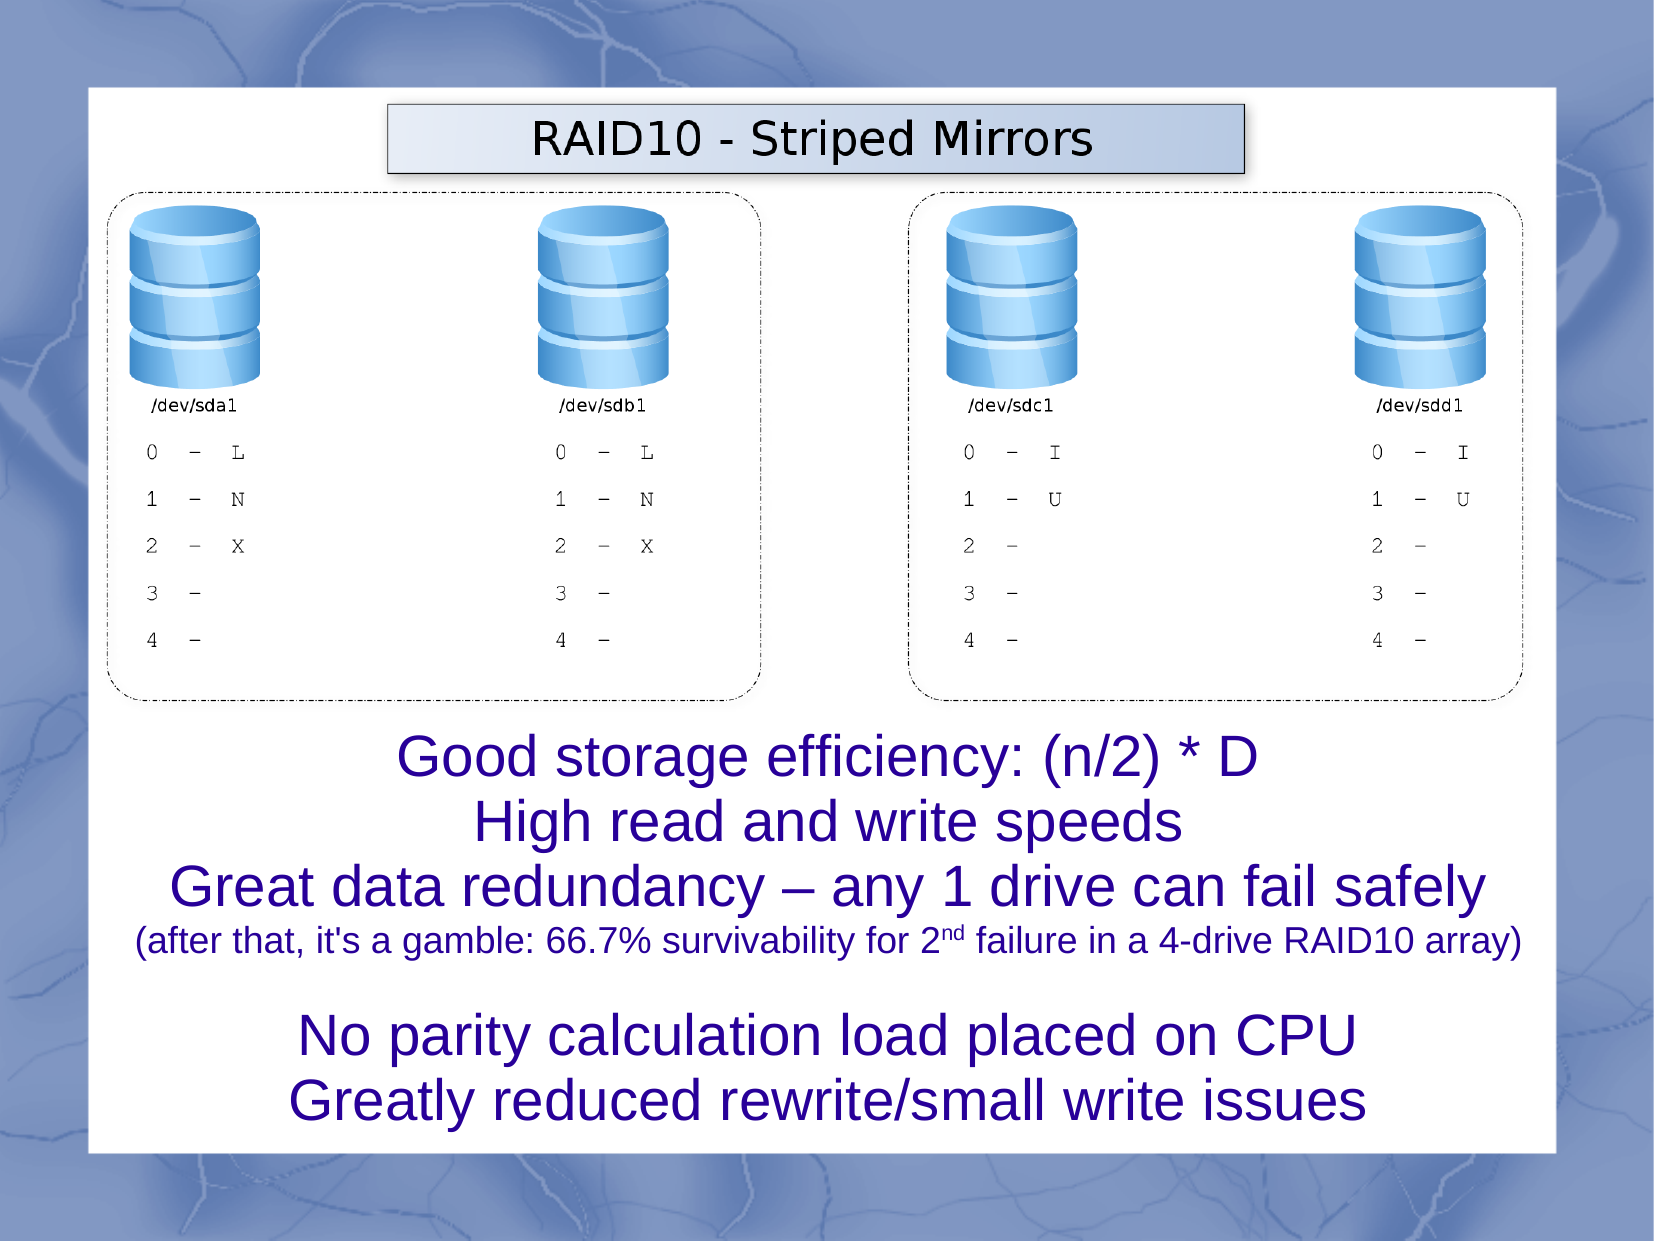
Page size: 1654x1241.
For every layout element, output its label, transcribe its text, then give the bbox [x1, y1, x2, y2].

title Good storage efficiency: (n/2) * D High read and write speeds Great data redundancy – any 1 drive can fail safely (after that, it's a gamble: 66.7% survivability for 2nd failure in a 4-drive RAID10 array) No parity calculation load placed on CPU Greatly reduced rewrite/small write issues [120, 715, 1538, 1153]
picture [0, 0, 1654, 1241]
